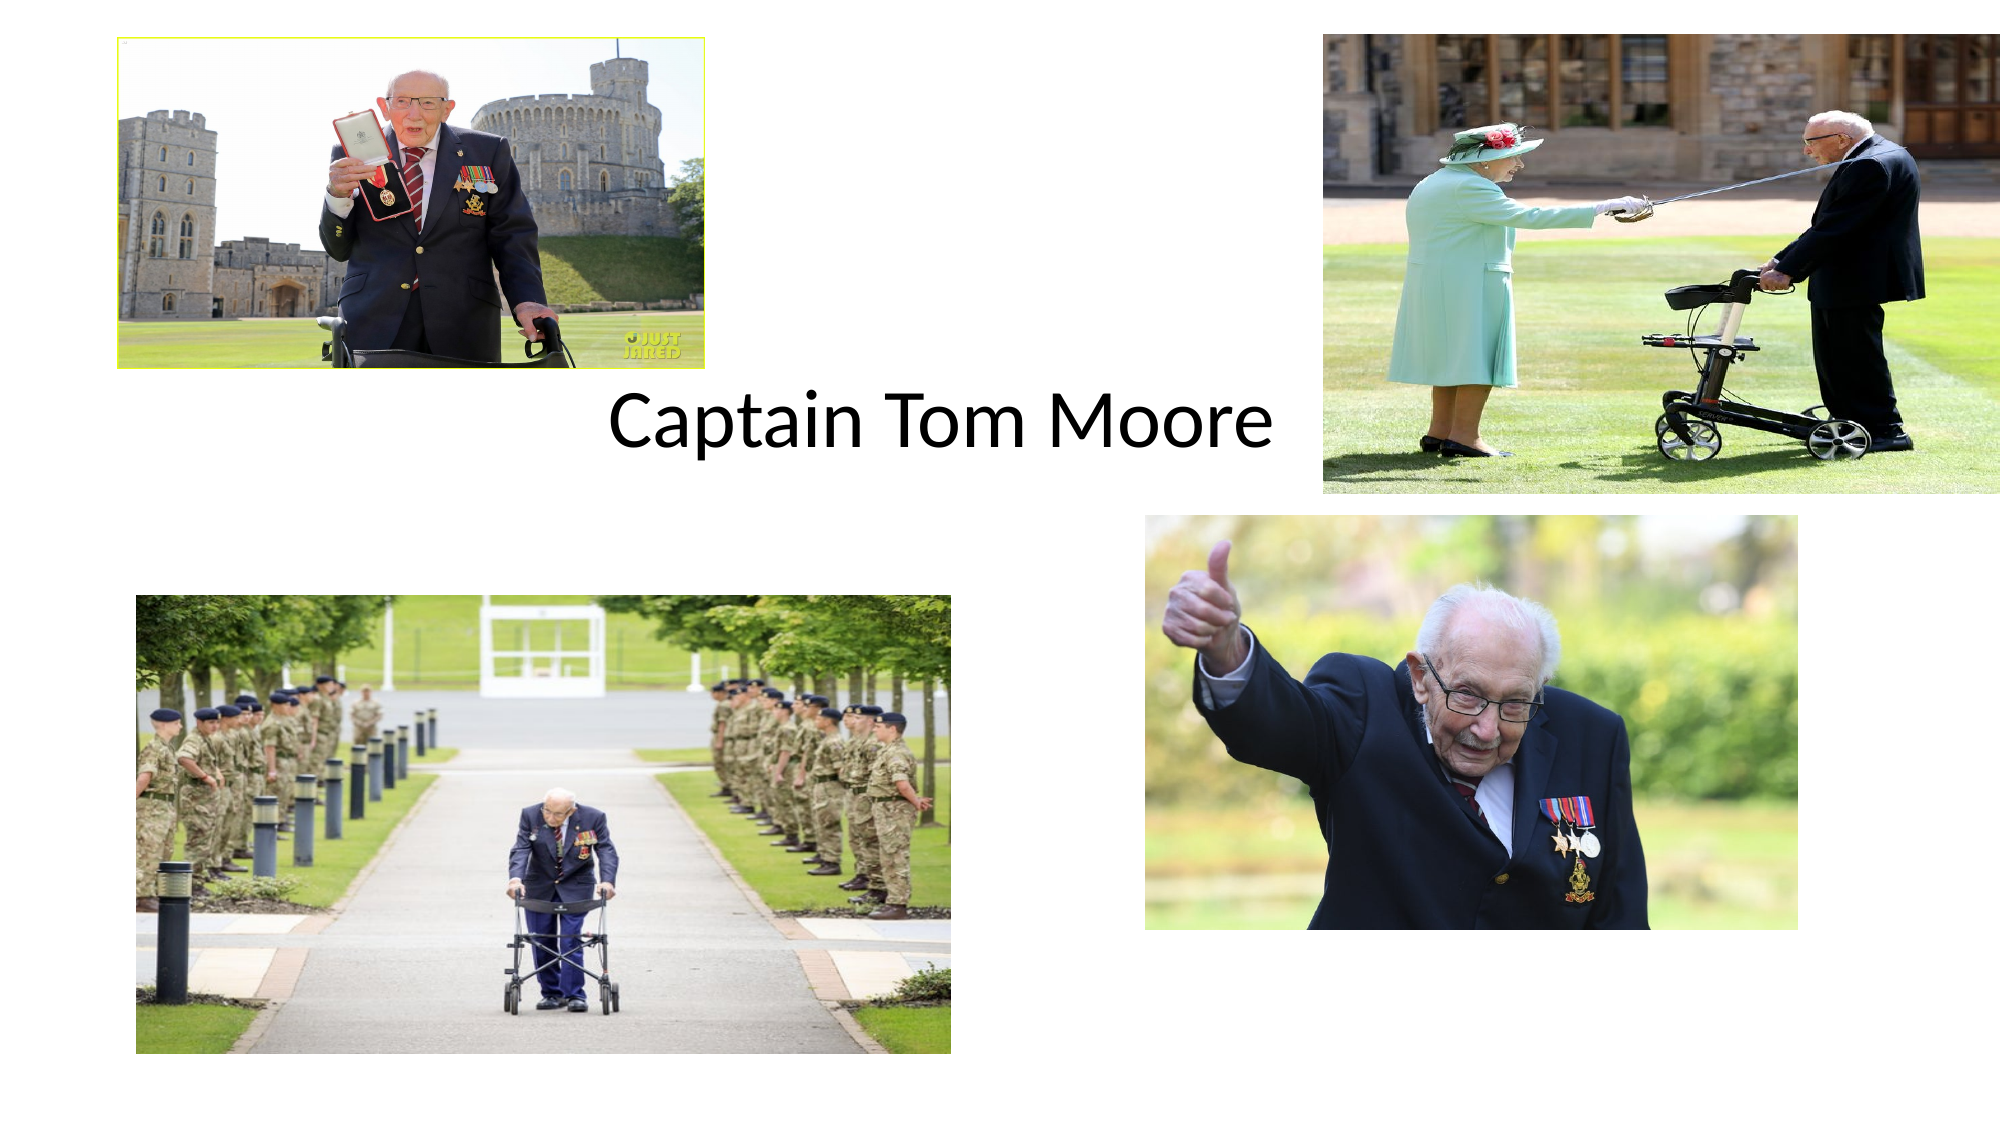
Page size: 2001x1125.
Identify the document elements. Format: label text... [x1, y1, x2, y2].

picture [117, 37, 705, 369]
text_box Captain Tom Moore [593, 356, 1323, 473]
picture [1145, 515, 1798, 930]
picture [1323, 34, 2000, 494]
picture [136, 595, 951, 1054]
